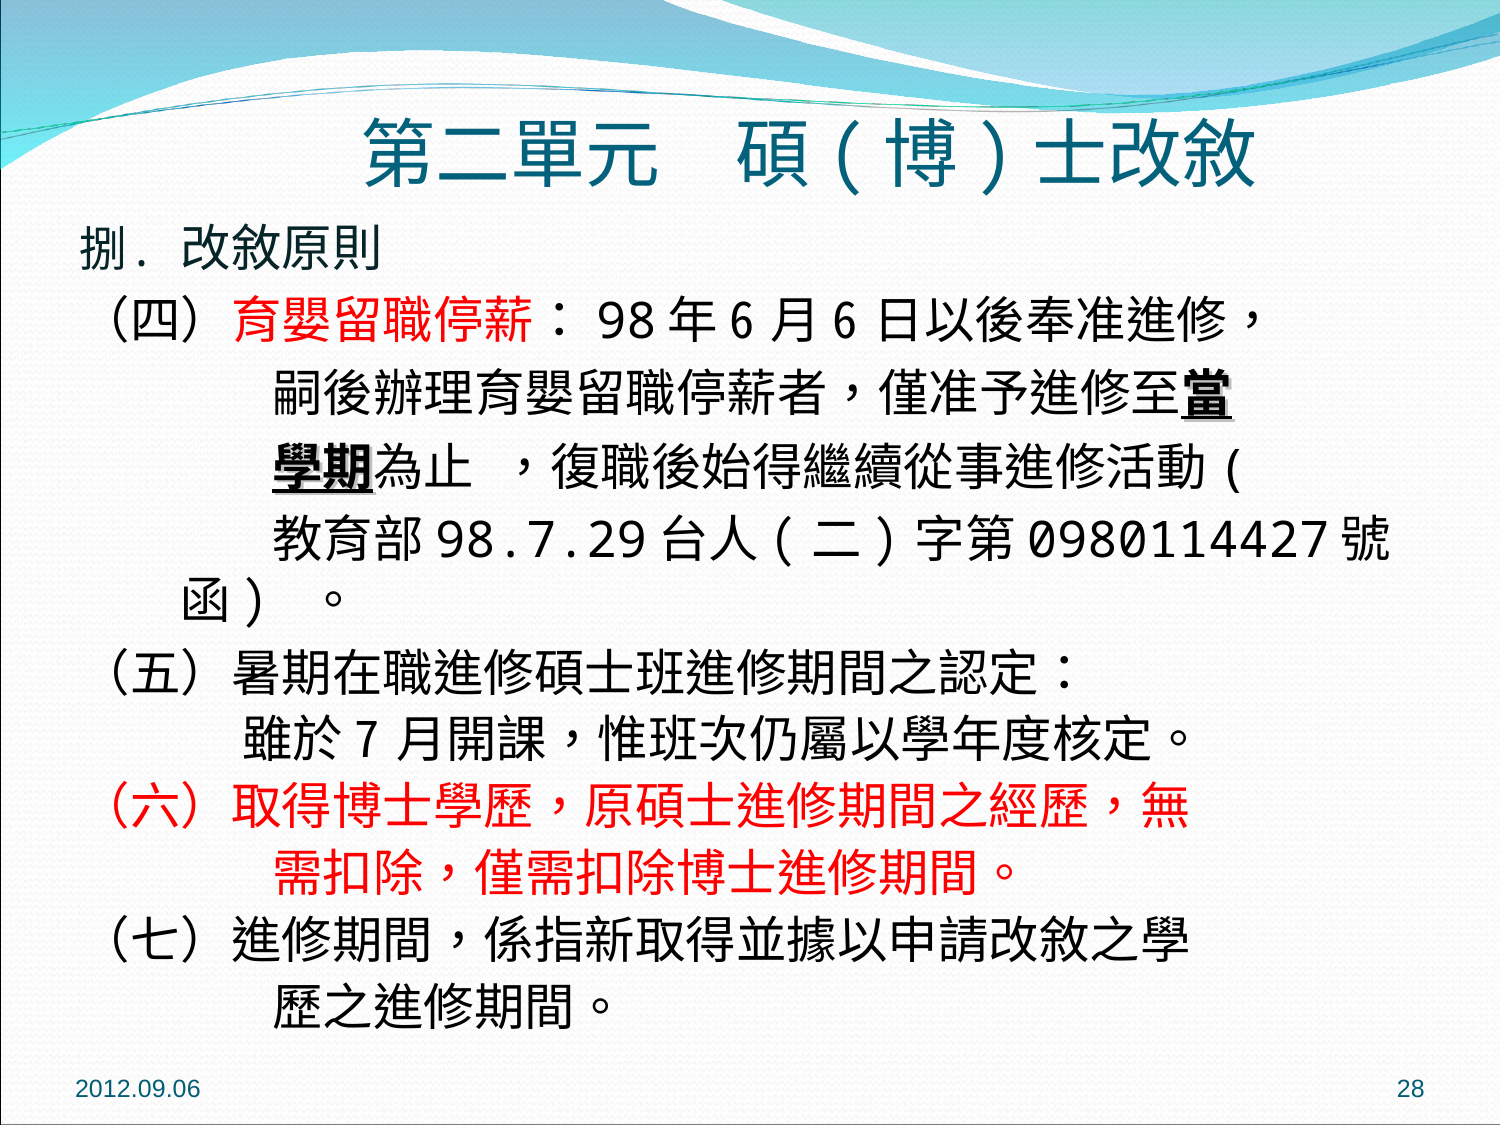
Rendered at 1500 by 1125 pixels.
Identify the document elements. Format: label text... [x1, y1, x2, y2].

list 改敘原則 （四）育嬰留職停薪：98年6月6日以後奉准進修， 嗣後辦理育嬰留職停薪者，僅准予進修至當 學期為止 ，復職後始得繼續從事進修活動( 教育部98.7.29台人(二)字第0980114427號函) 。 （五）暑期在職進修碩士班進修期間之認定： 雖於7月開課，惟班次仍屬以學年度核定。 （六）取得博士學歷，原碩士進修期間之經歷，無 需扣除，僅需扣除博士進修期間。 （七）進修期間，係指新取得並據以申請改敘之學 歷之進修期間。 [64, 208, 1436, 1047]
text_box 2012.09.06 [74, 1042, 426, 1103]
text_box 第二單元 碩(博)士改敘 [171, 46, 1447, 197]
text_box <number> [1299, 1042, 1426, 1103]
picture [0, 0, 1500, 1125]
